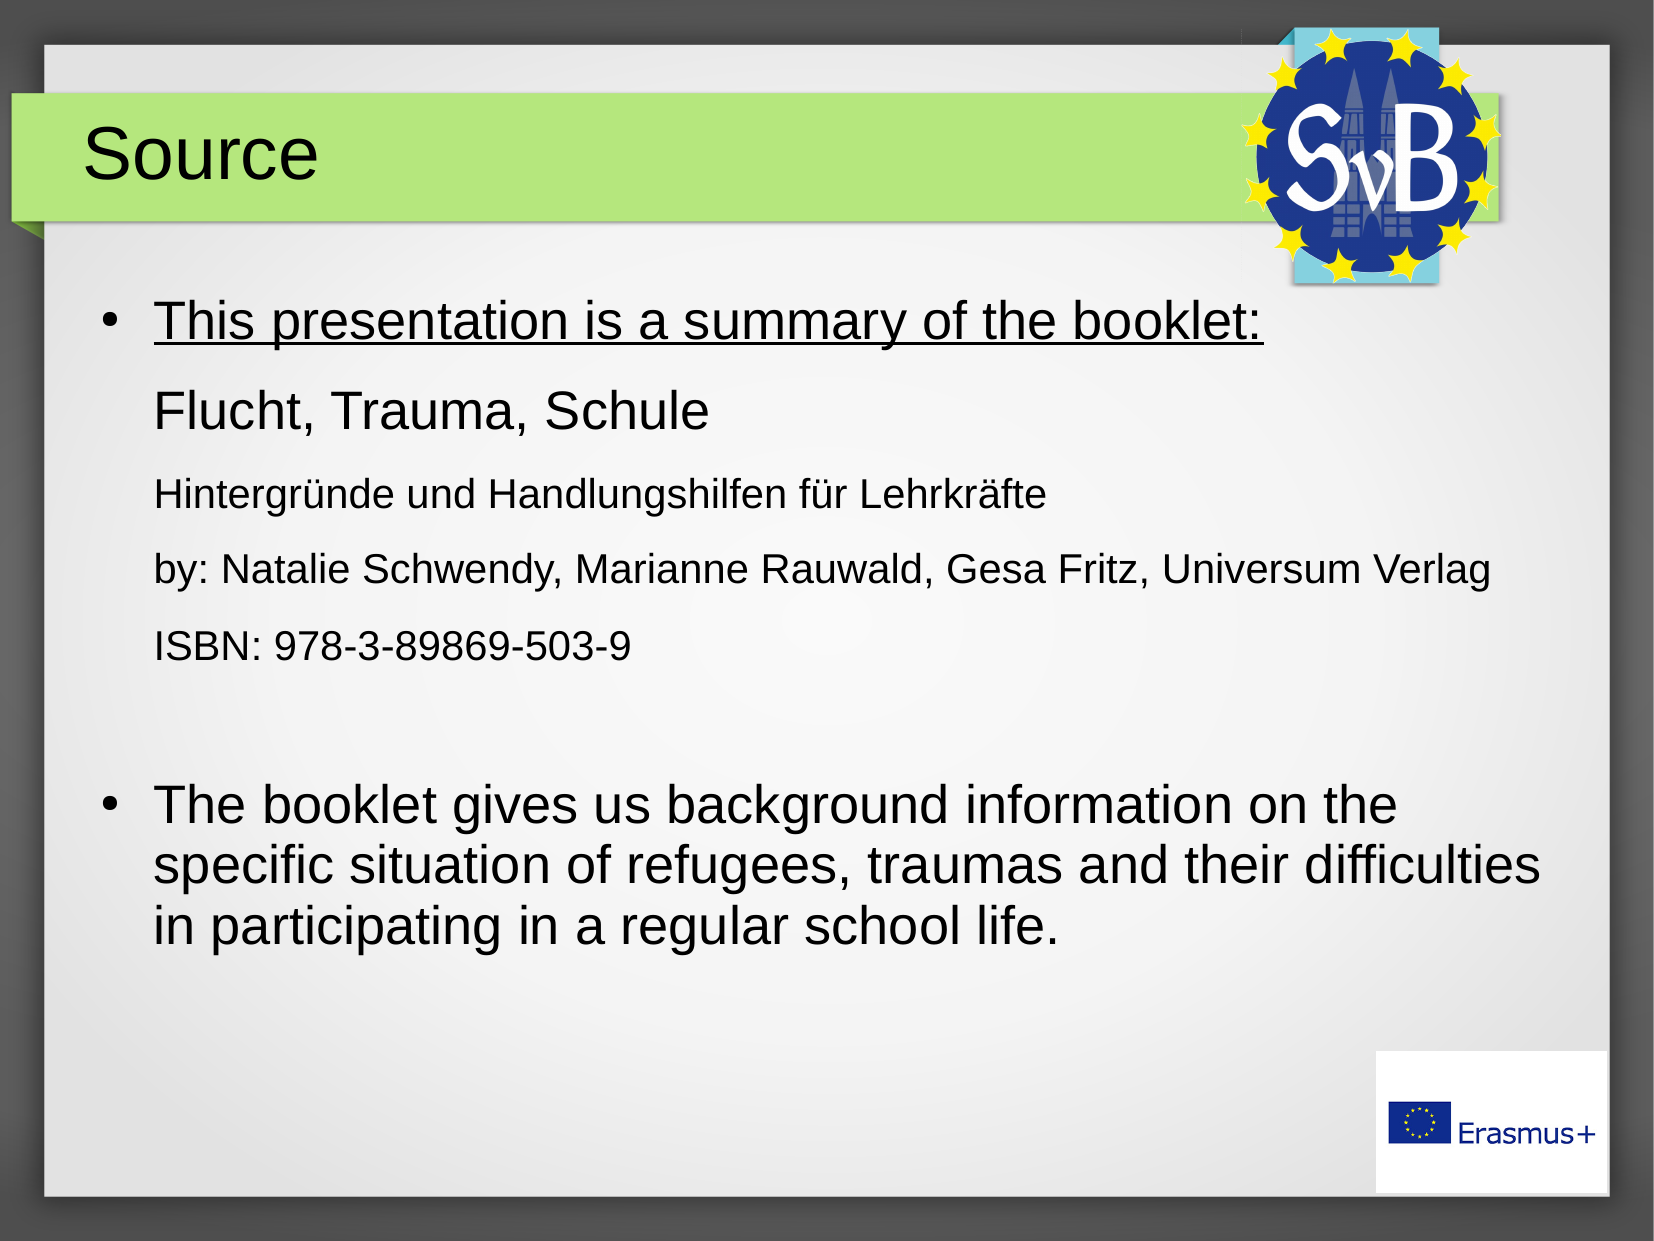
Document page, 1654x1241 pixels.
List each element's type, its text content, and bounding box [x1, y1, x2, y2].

picture [0, 0, 1654, 1241]
list This presentation is a summary of the booklet: Flucht, Trauma, Schule Hintergründe und Handlungshilfen für Lehrkräfte by: Natalie Schwendy, Marianne Rauwald, Gesa Fritz, Universum Verlag ISBN: 978-3-89869-503-9 The booklet gives us background information on the specific situation of refugees, traumas and their difficulties in participating in a regular school life. [82, 290, 1571, 1109]
title Source [82, 94, 1240, 213]
